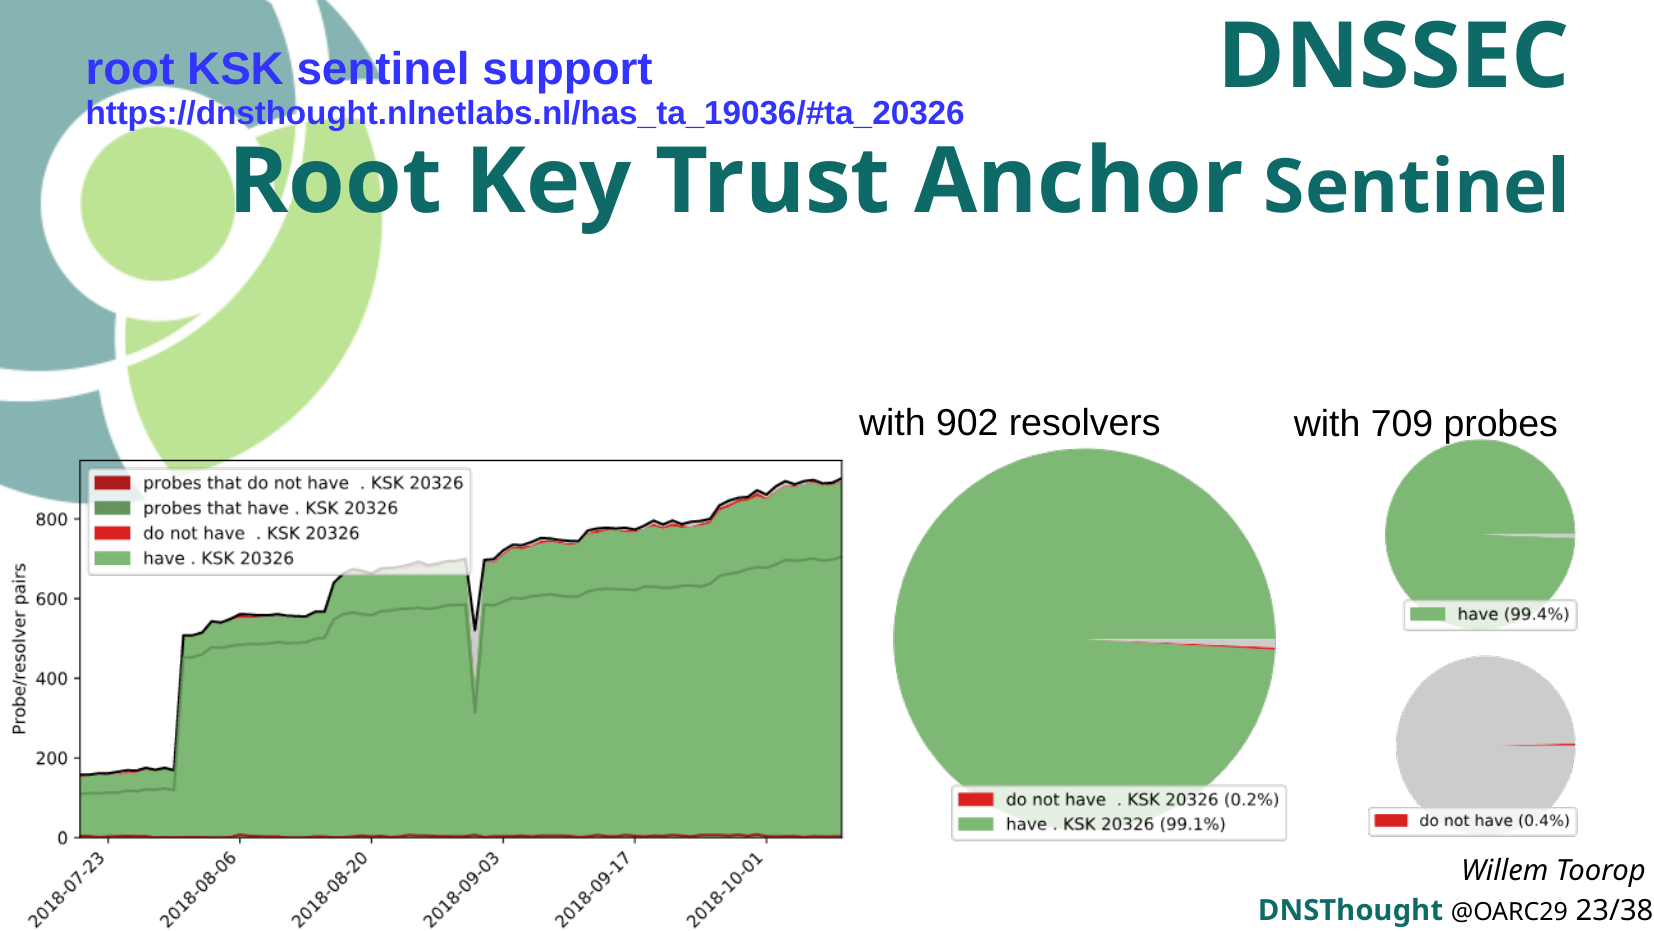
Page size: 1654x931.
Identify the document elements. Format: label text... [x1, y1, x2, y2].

picture [0, 0, 1312, 931]
text_box with 709 probes [1279, 395, 1654, 490]
text_box with 902 resolvers [844, 394, 1306, 442]
text_box root KSK sentinel support https://dnsthought.nlnetlabs.nl/has_ta_19036/#ta_20326 [70, 35, 1010, 125]
picture [1358, 413, 1601, 860]
title DNSSEC Root Key Trust Anchor Sentinel [82, 8, 1571, 221]
